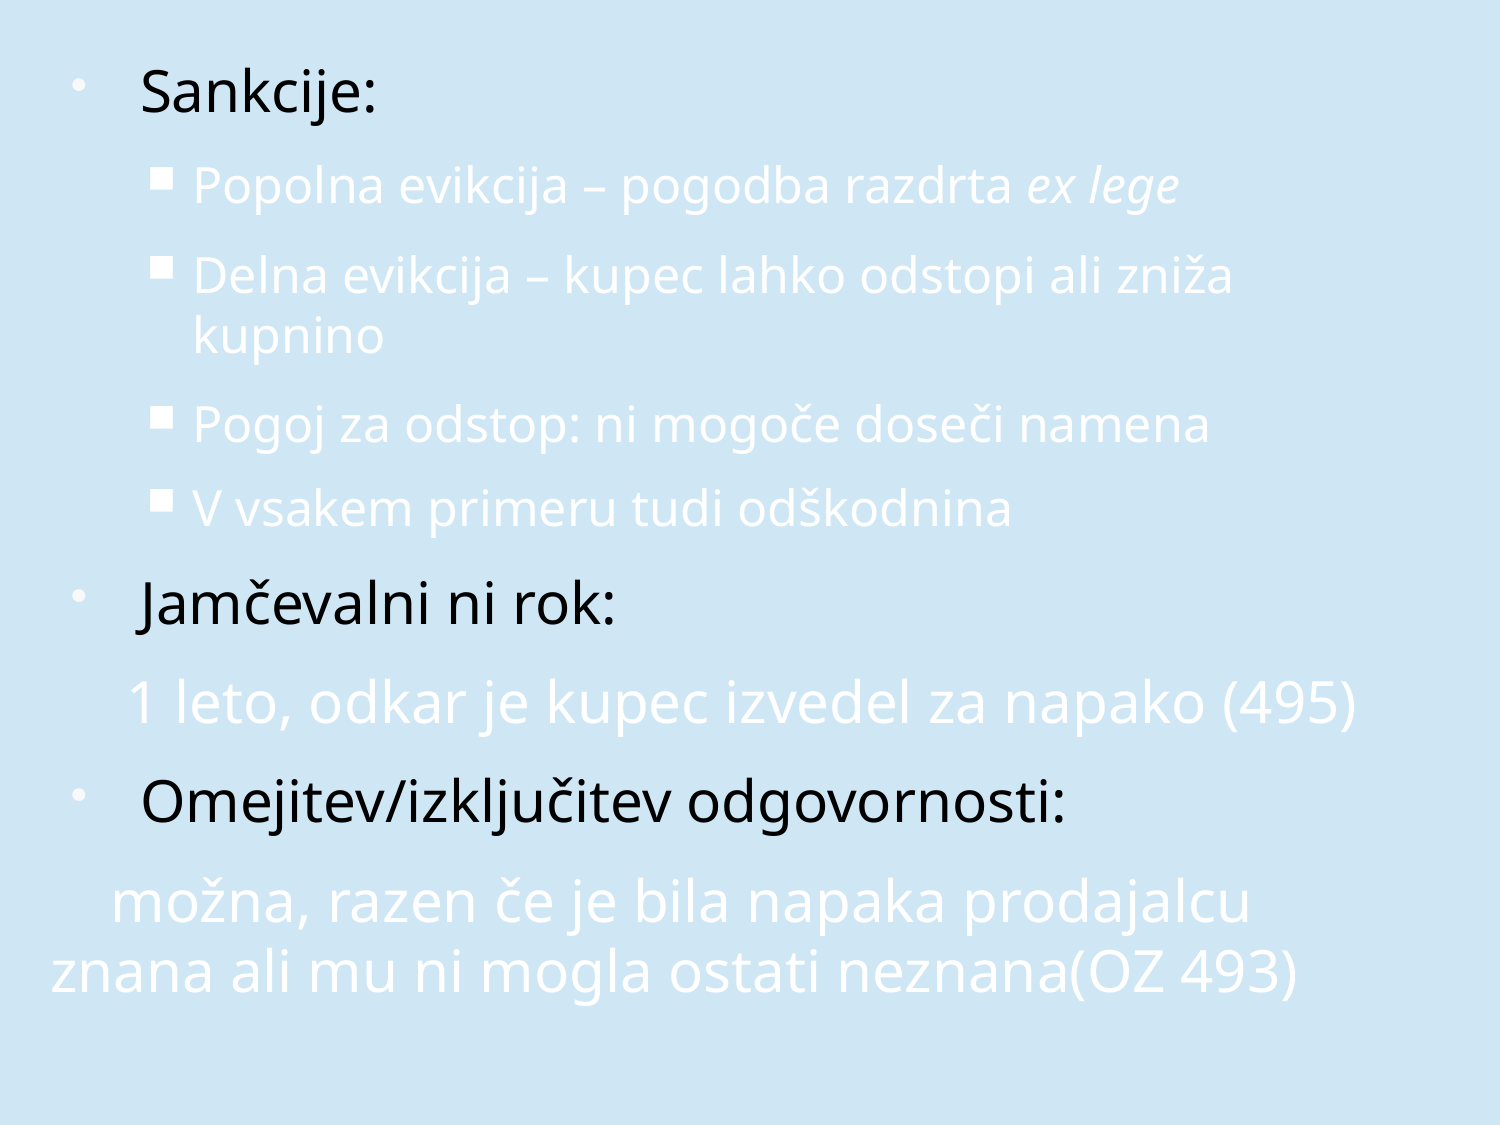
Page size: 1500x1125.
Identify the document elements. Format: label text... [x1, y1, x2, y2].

list Sankcije: Popolna evikcija – pogodba razdrta ex lege Delna evikcija – kupec lahko odstopi ali zniža kupnino Pogoj za odstop: ni mogoče doseči namena V vsakem primeru tudi odškodnina Jamčevalni ni rok: 1 leto, odkar je kupec izvedel za napako (495) Omejitev/izključitev odgovornosti: možna, razen če je bila napaka prodajalcu znana ali mu ni mogla ostati neznana(OZ 493) [35, 46, 1425, 1035]
